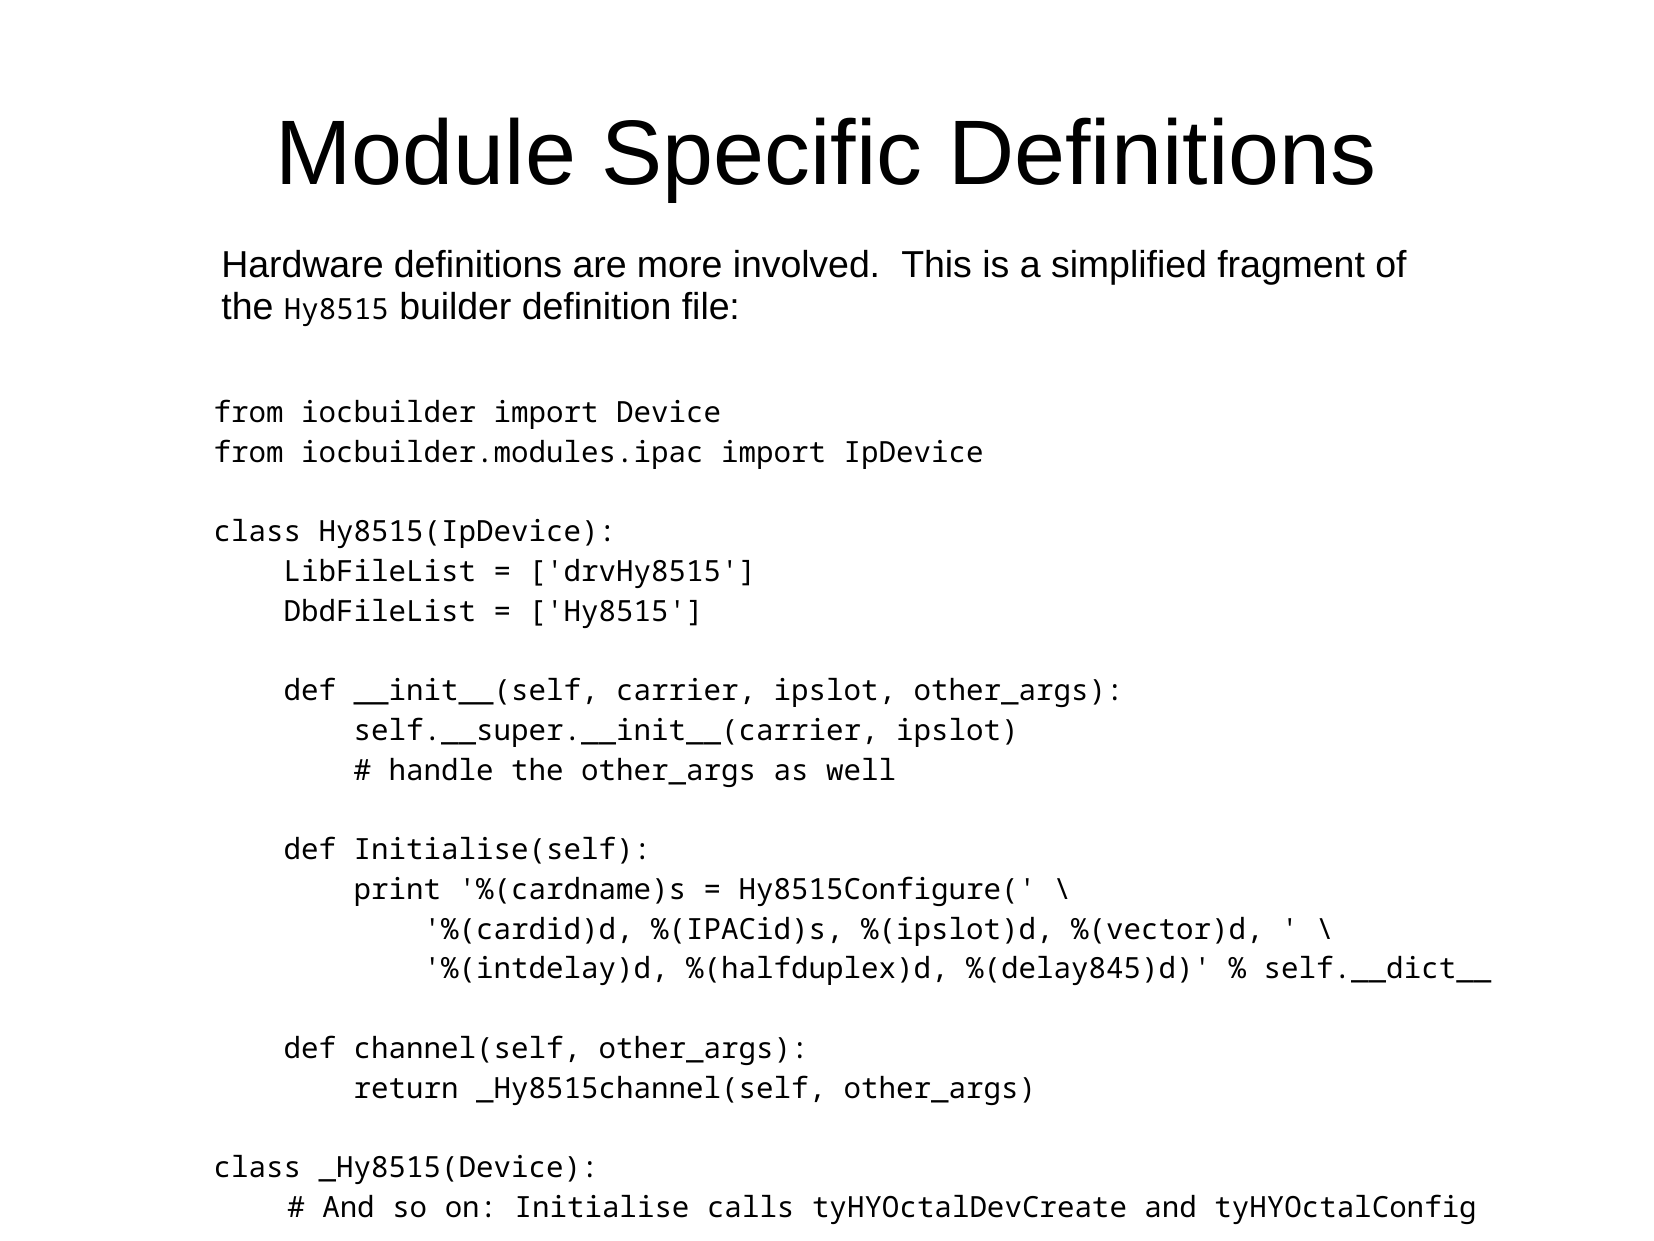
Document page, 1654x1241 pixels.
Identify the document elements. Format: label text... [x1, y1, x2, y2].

title Module Specific Definitions [82, 49, 1571, 257]
text_box from iocbuilder import Device from iocbuilder.modules.ipac import IpDevice class Hy8515(IpDevice): LibFileList = ['drvHy8515'] DbdFileList = ['Hy8515'] def __init__(self, carrier, ipslot, other_args): self.__super.__init__(carrier, ipslot) # handle the other_args as well def Initialise(self): print '%(cardname)s = Hy8515Configure(' \ '%(cardid)d, %(IPACid)s, %(ipslot)d, %(vector)d, ' \ '%(intdelay)d, %(halfduplex)d, %(delay845)d)' % self.__dict__ def channel(self, other_args): return _Hy8515channel(self, other_args) class _Hy8515(Device): # And so on: Initialise calls tyHYOctalDevCreate and tyHYOctalConfig [198, 383, 1506, 1109]
text_box Hardware definitions are more involved. This is a simplified fragment of the Hy8515 builder definition file: [206, 236, 1477, 336]
